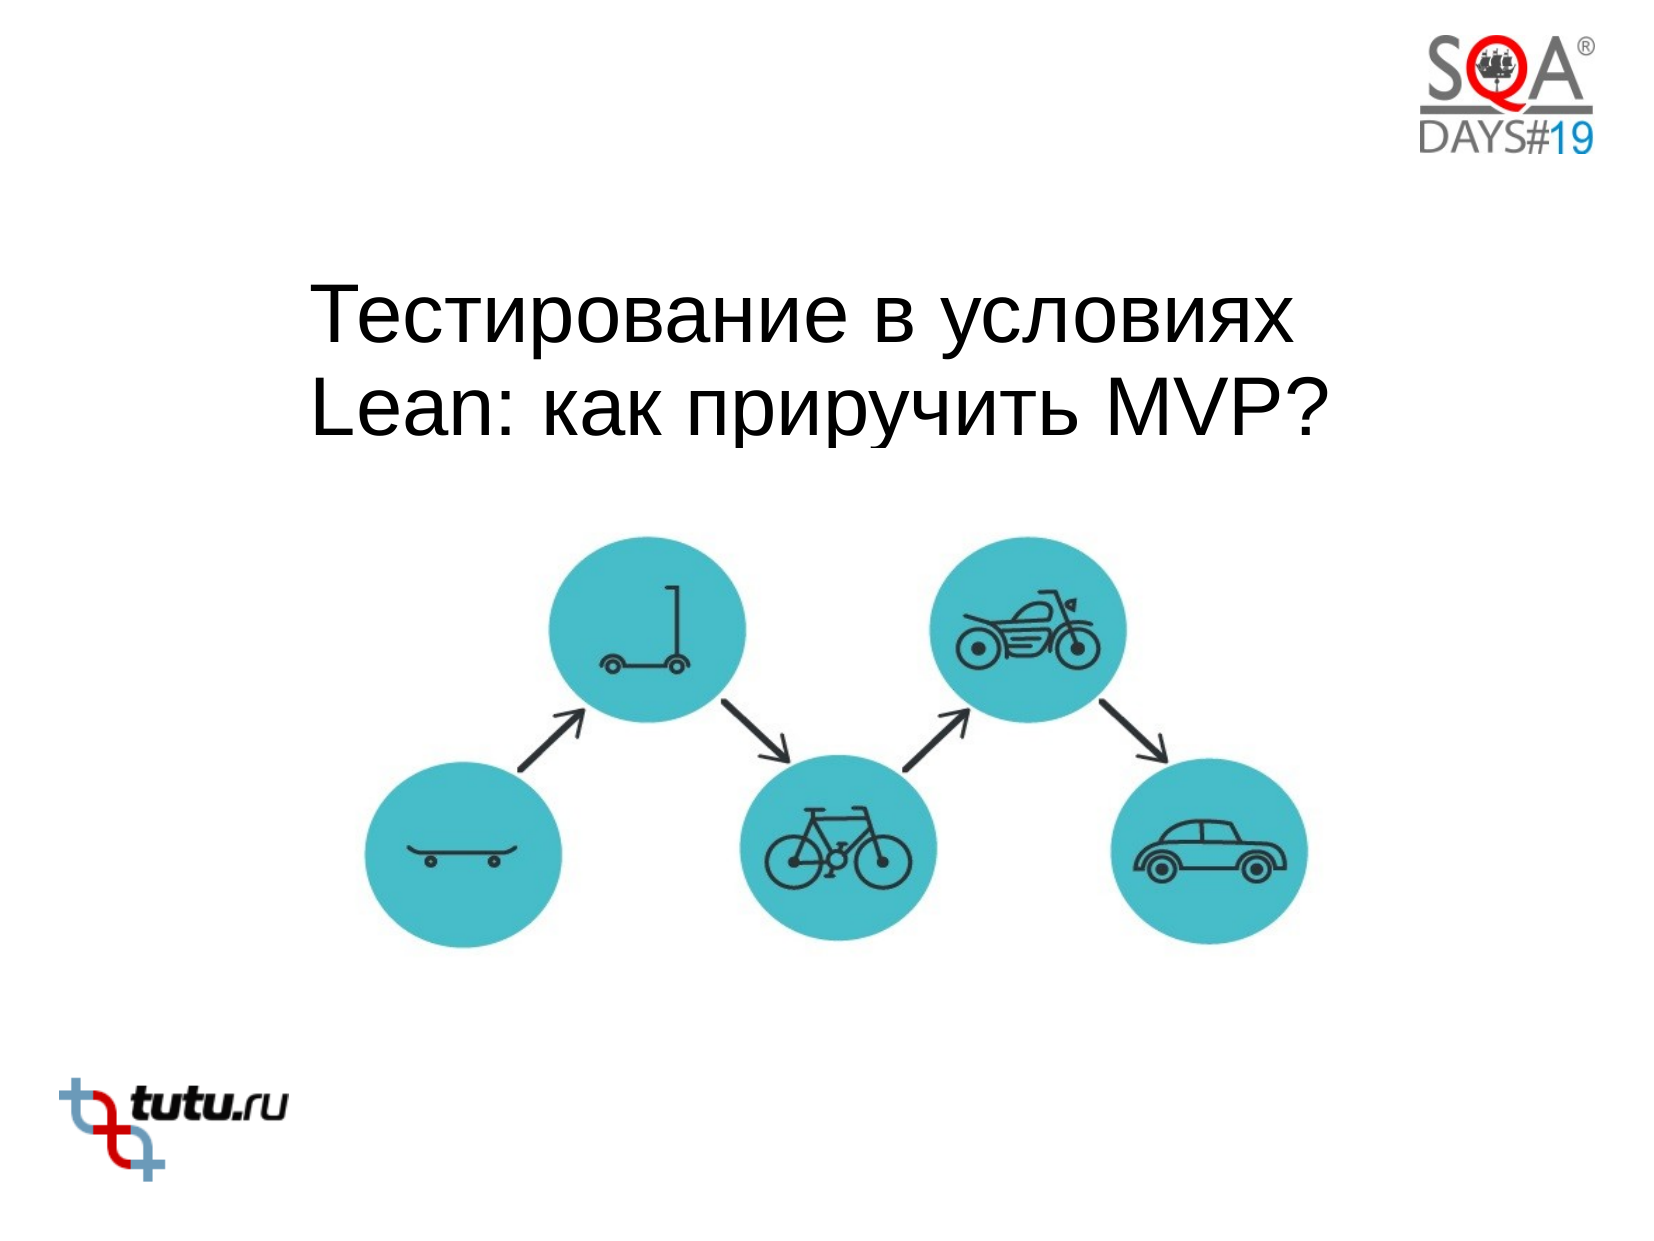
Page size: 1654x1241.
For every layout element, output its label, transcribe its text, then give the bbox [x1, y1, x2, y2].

picture [1420, 35, 1595, 154]
picture [266, 448, 1418, 1032]
text_box Тестирование в условиях Lean: как приручить MVP? [295, 259, 1418, 448]
picture [59, 1064, 289, 1193]
